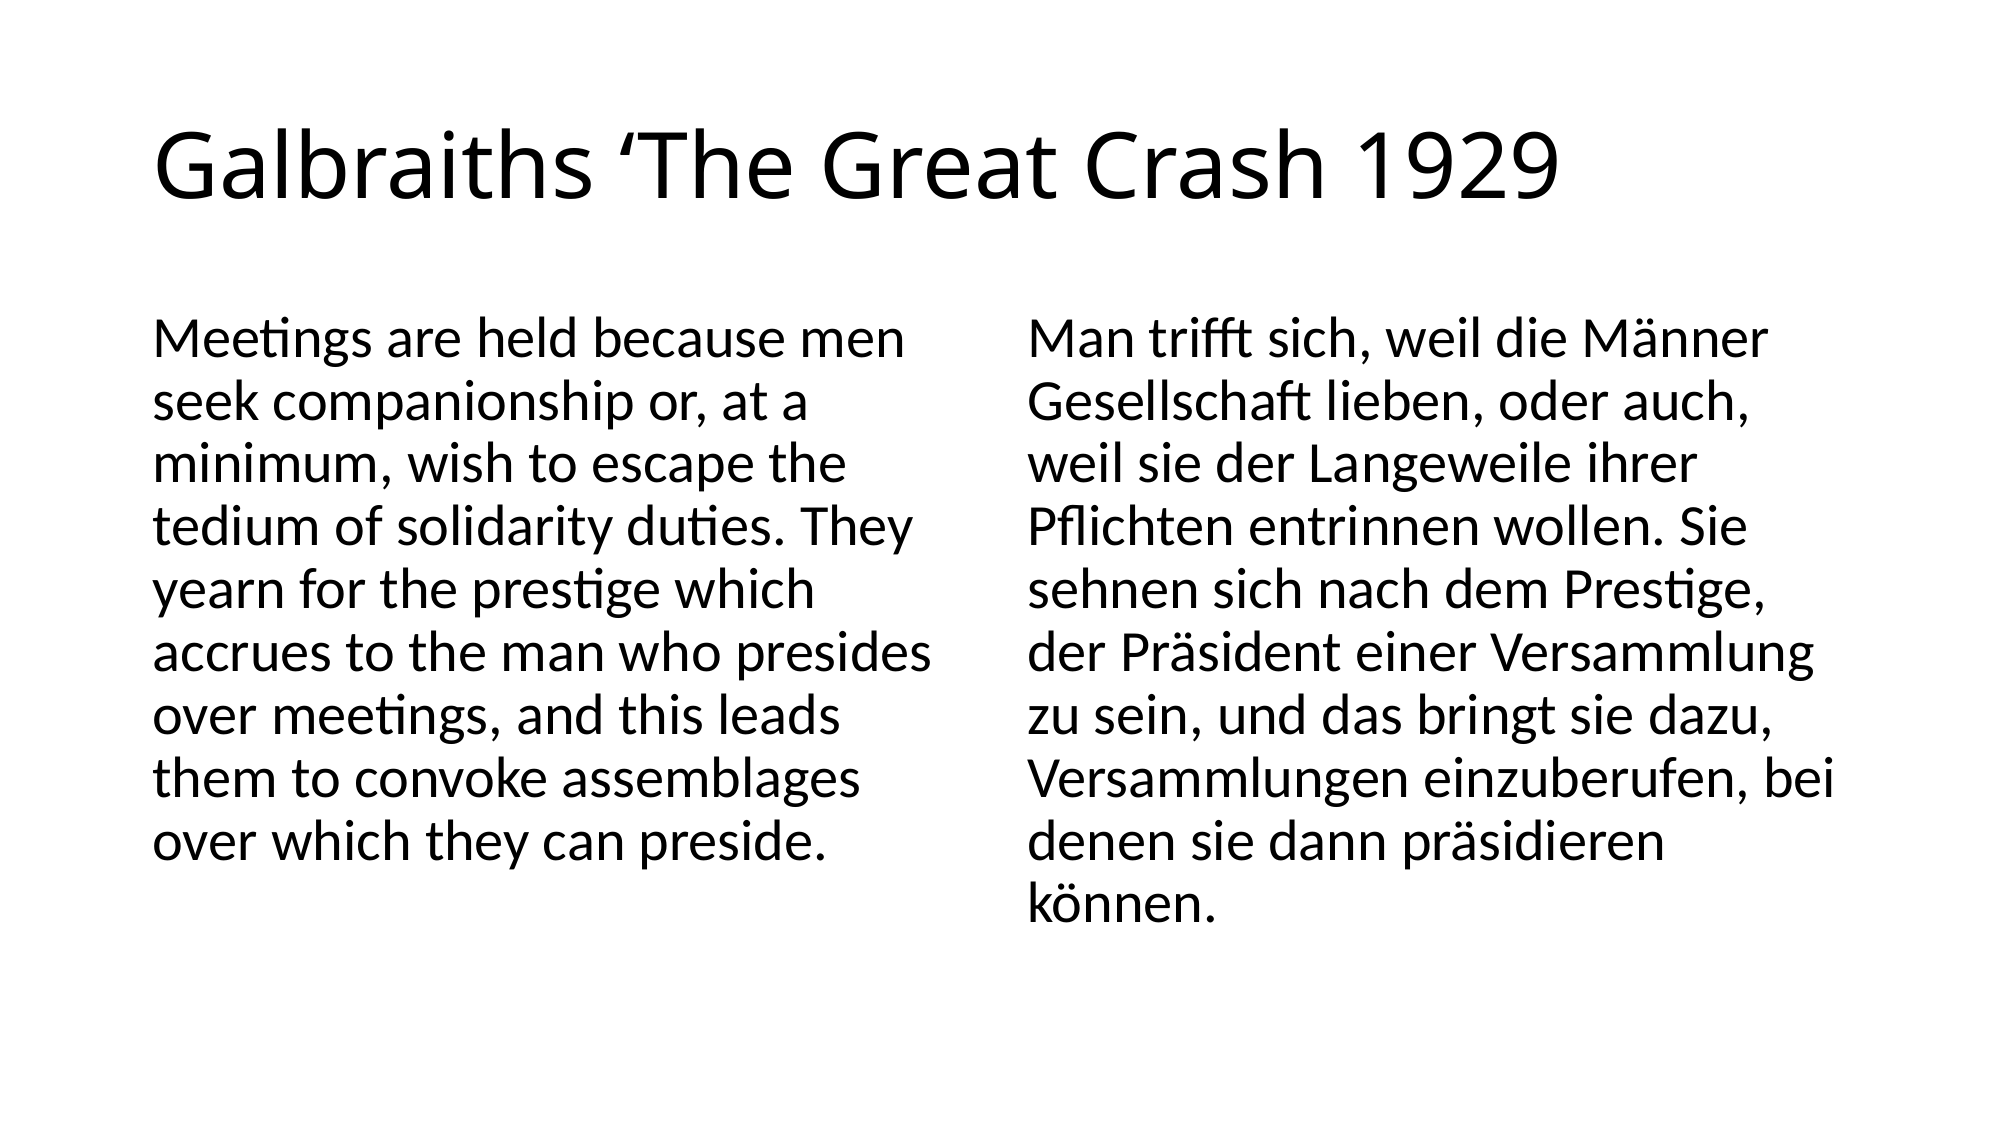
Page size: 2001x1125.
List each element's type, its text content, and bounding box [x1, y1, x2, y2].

list Meetings are held because men seek companionship or, at a minimum, wish to escape the tedium of solidarity duties. They yearn for the prestige which accrues to the man who presides over meetings, and this leads them to convoke assemblages over which they can preside. [137, 299, 988, 1014]
title Galbraiths ‘The Great Crash 1929 [137, 59, 1863, 278]
list Man trifft sich, weil die Männer Gesellschaft lieben, oder auch, weil sie der Langeweile ihrer Pflichten entrinnen wollen. Sie sehnen sich nach dem Prestige, der Präsident einer Versammlung zu sein, und das bringt sie dazu, Versammlungen einzuberufen, bei denen sie dann präsidieren können. [1012, 299, 1863, 1014]
